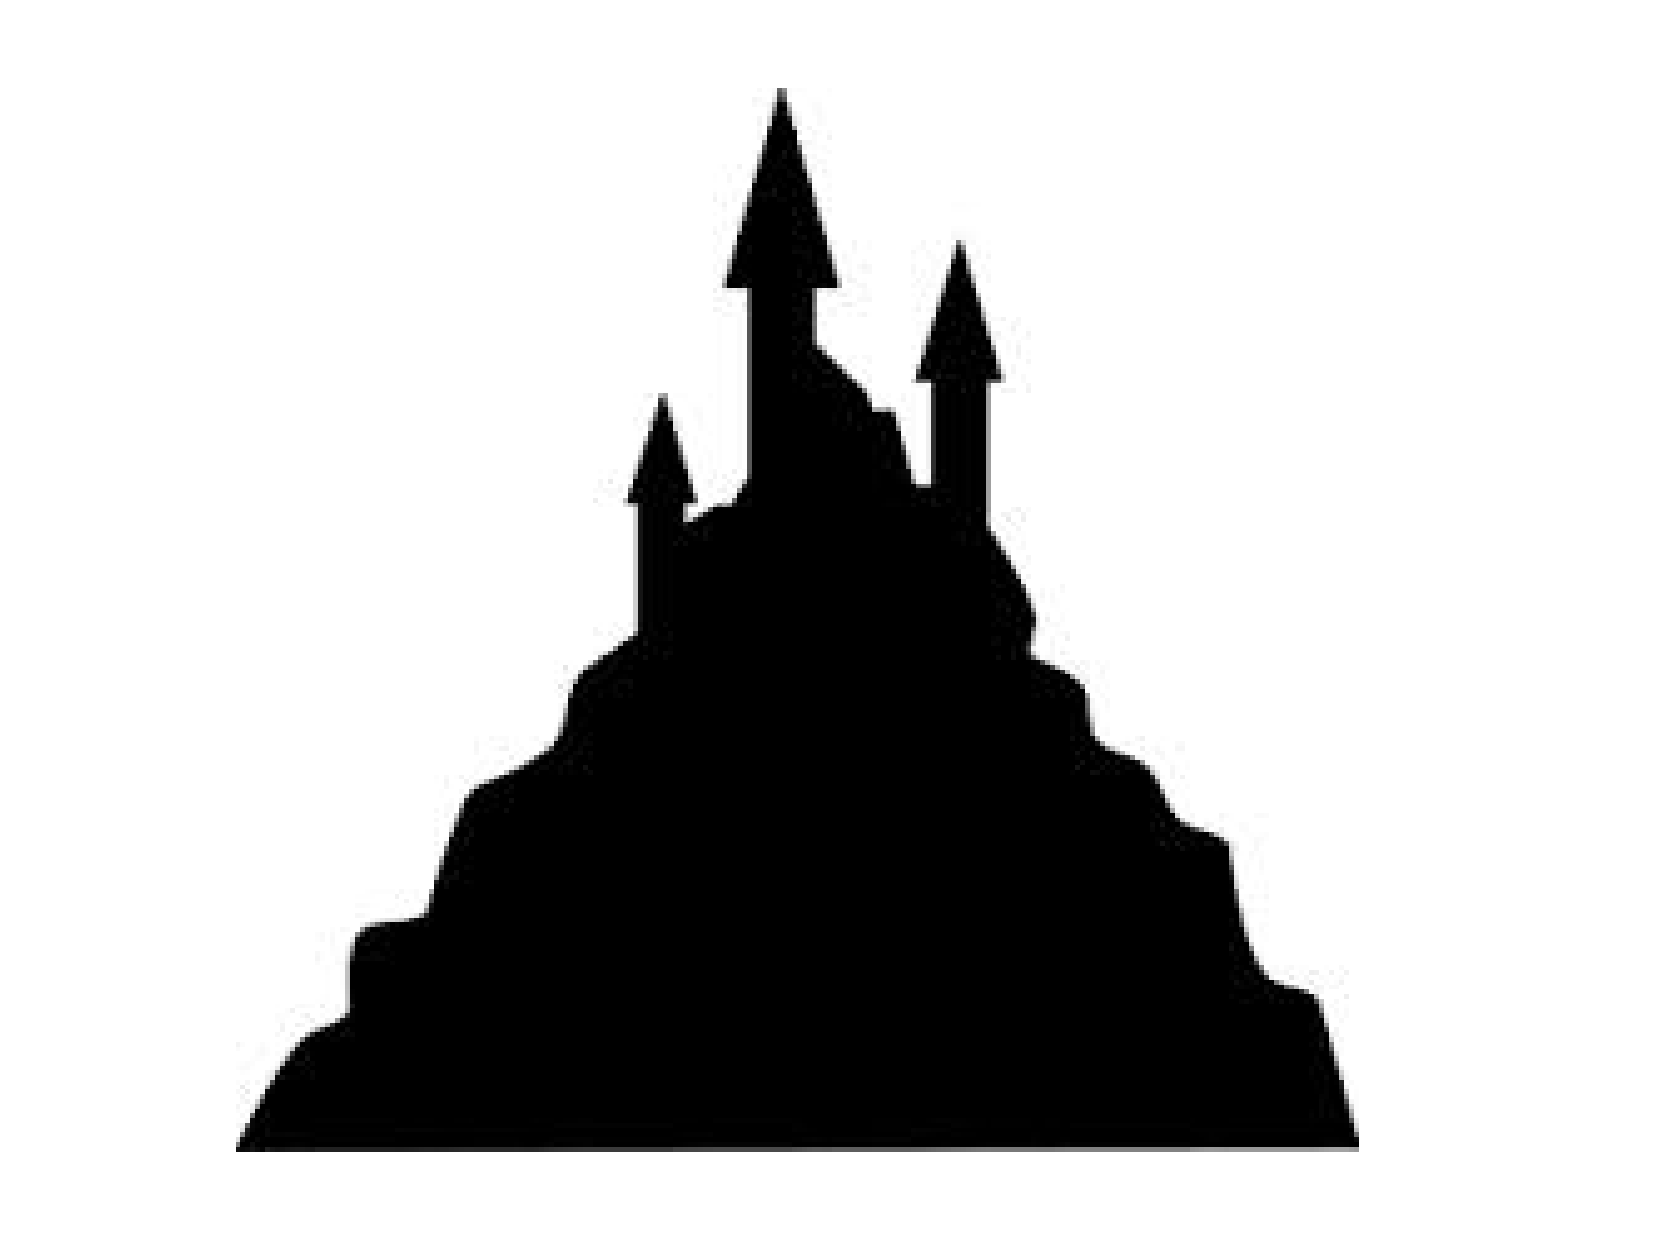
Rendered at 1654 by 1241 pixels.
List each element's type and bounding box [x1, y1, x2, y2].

picture [236, 88, 1359, 1152]
